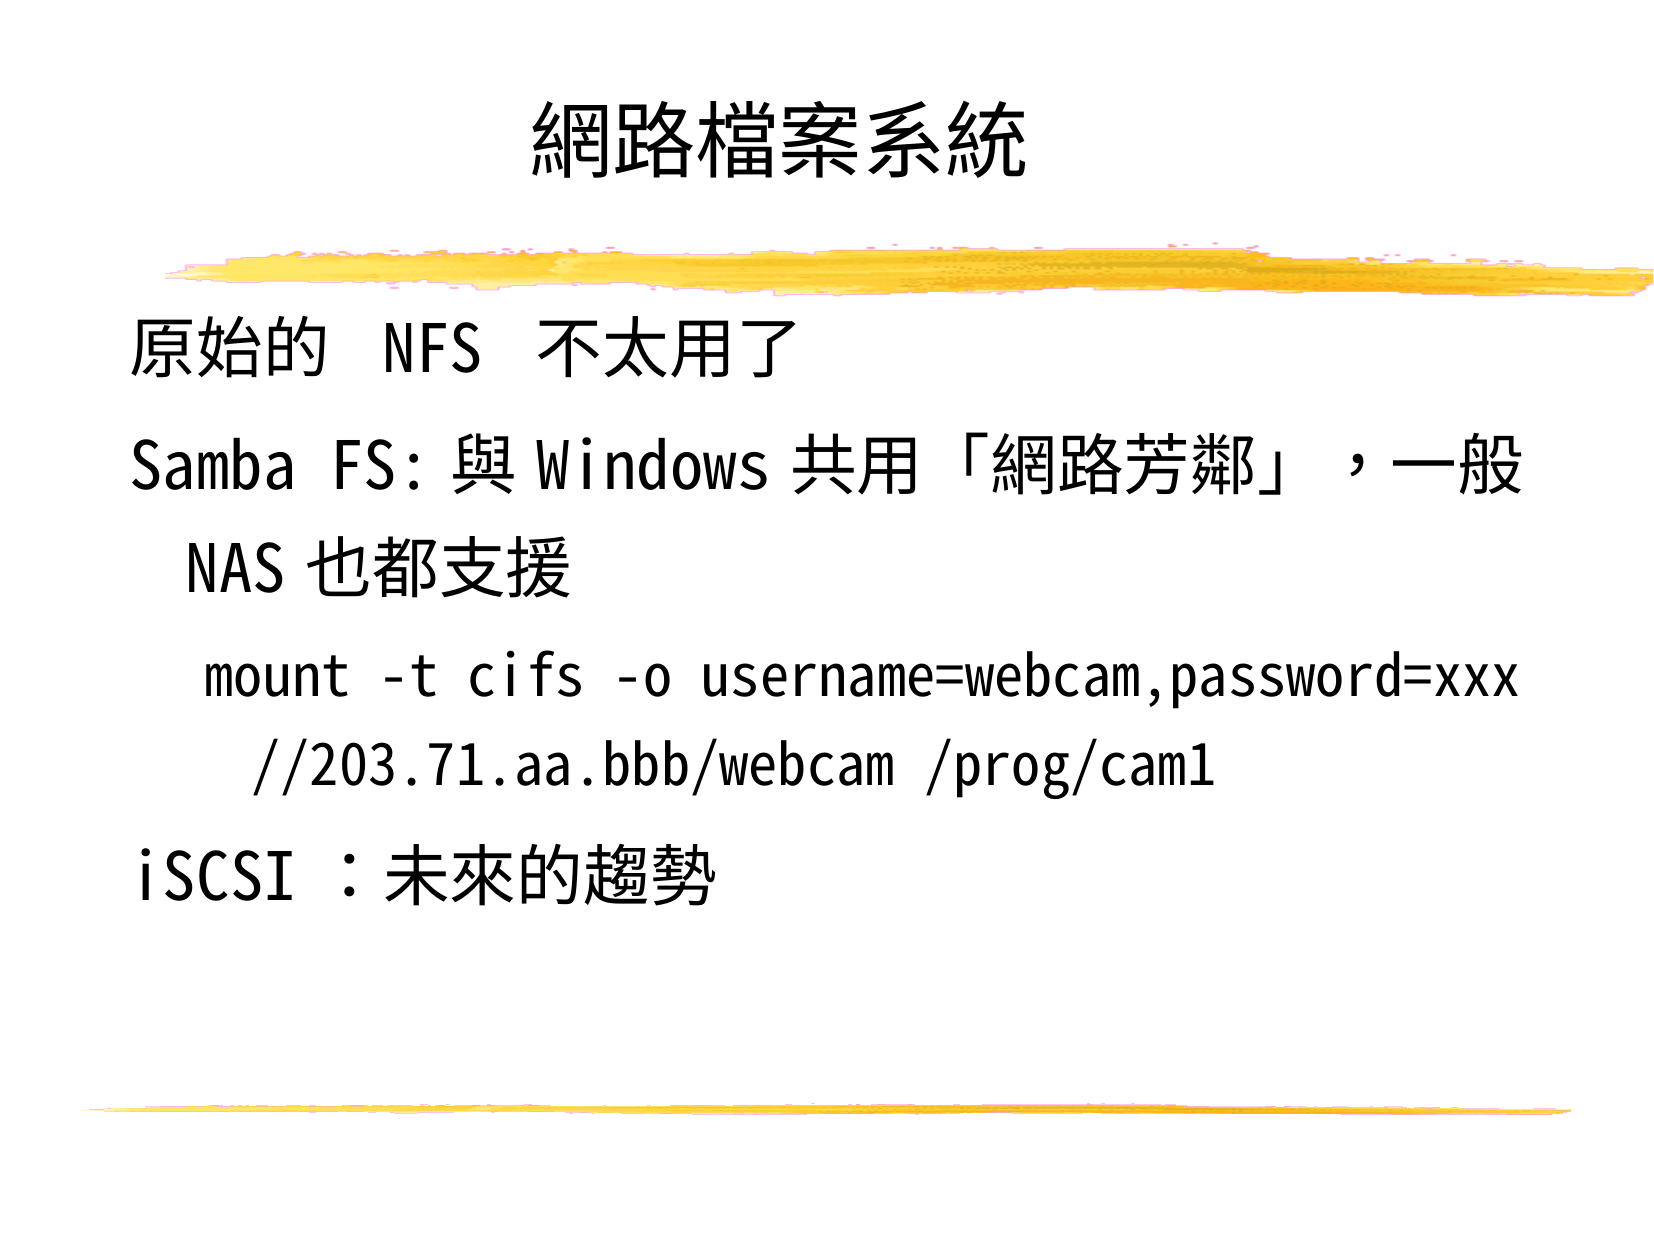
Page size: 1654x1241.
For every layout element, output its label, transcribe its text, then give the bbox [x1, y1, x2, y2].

picture [82, 1102, 1571, 1117]
title 網路檔案系統 [76, 28, 1482, 236]
list 原始的 NFS 不太用了 Samba FS:與Windows共用「網路芳鄰」，一般NAS也都支援 mount -t cifs -o username=webcam,password=xxx //203.71.aa.bbb/webcam /prog/cam1 iSCSI：未來的趨勢 [129, 289, 1536, 1034]
picture [165, 237, 1654, 308]
